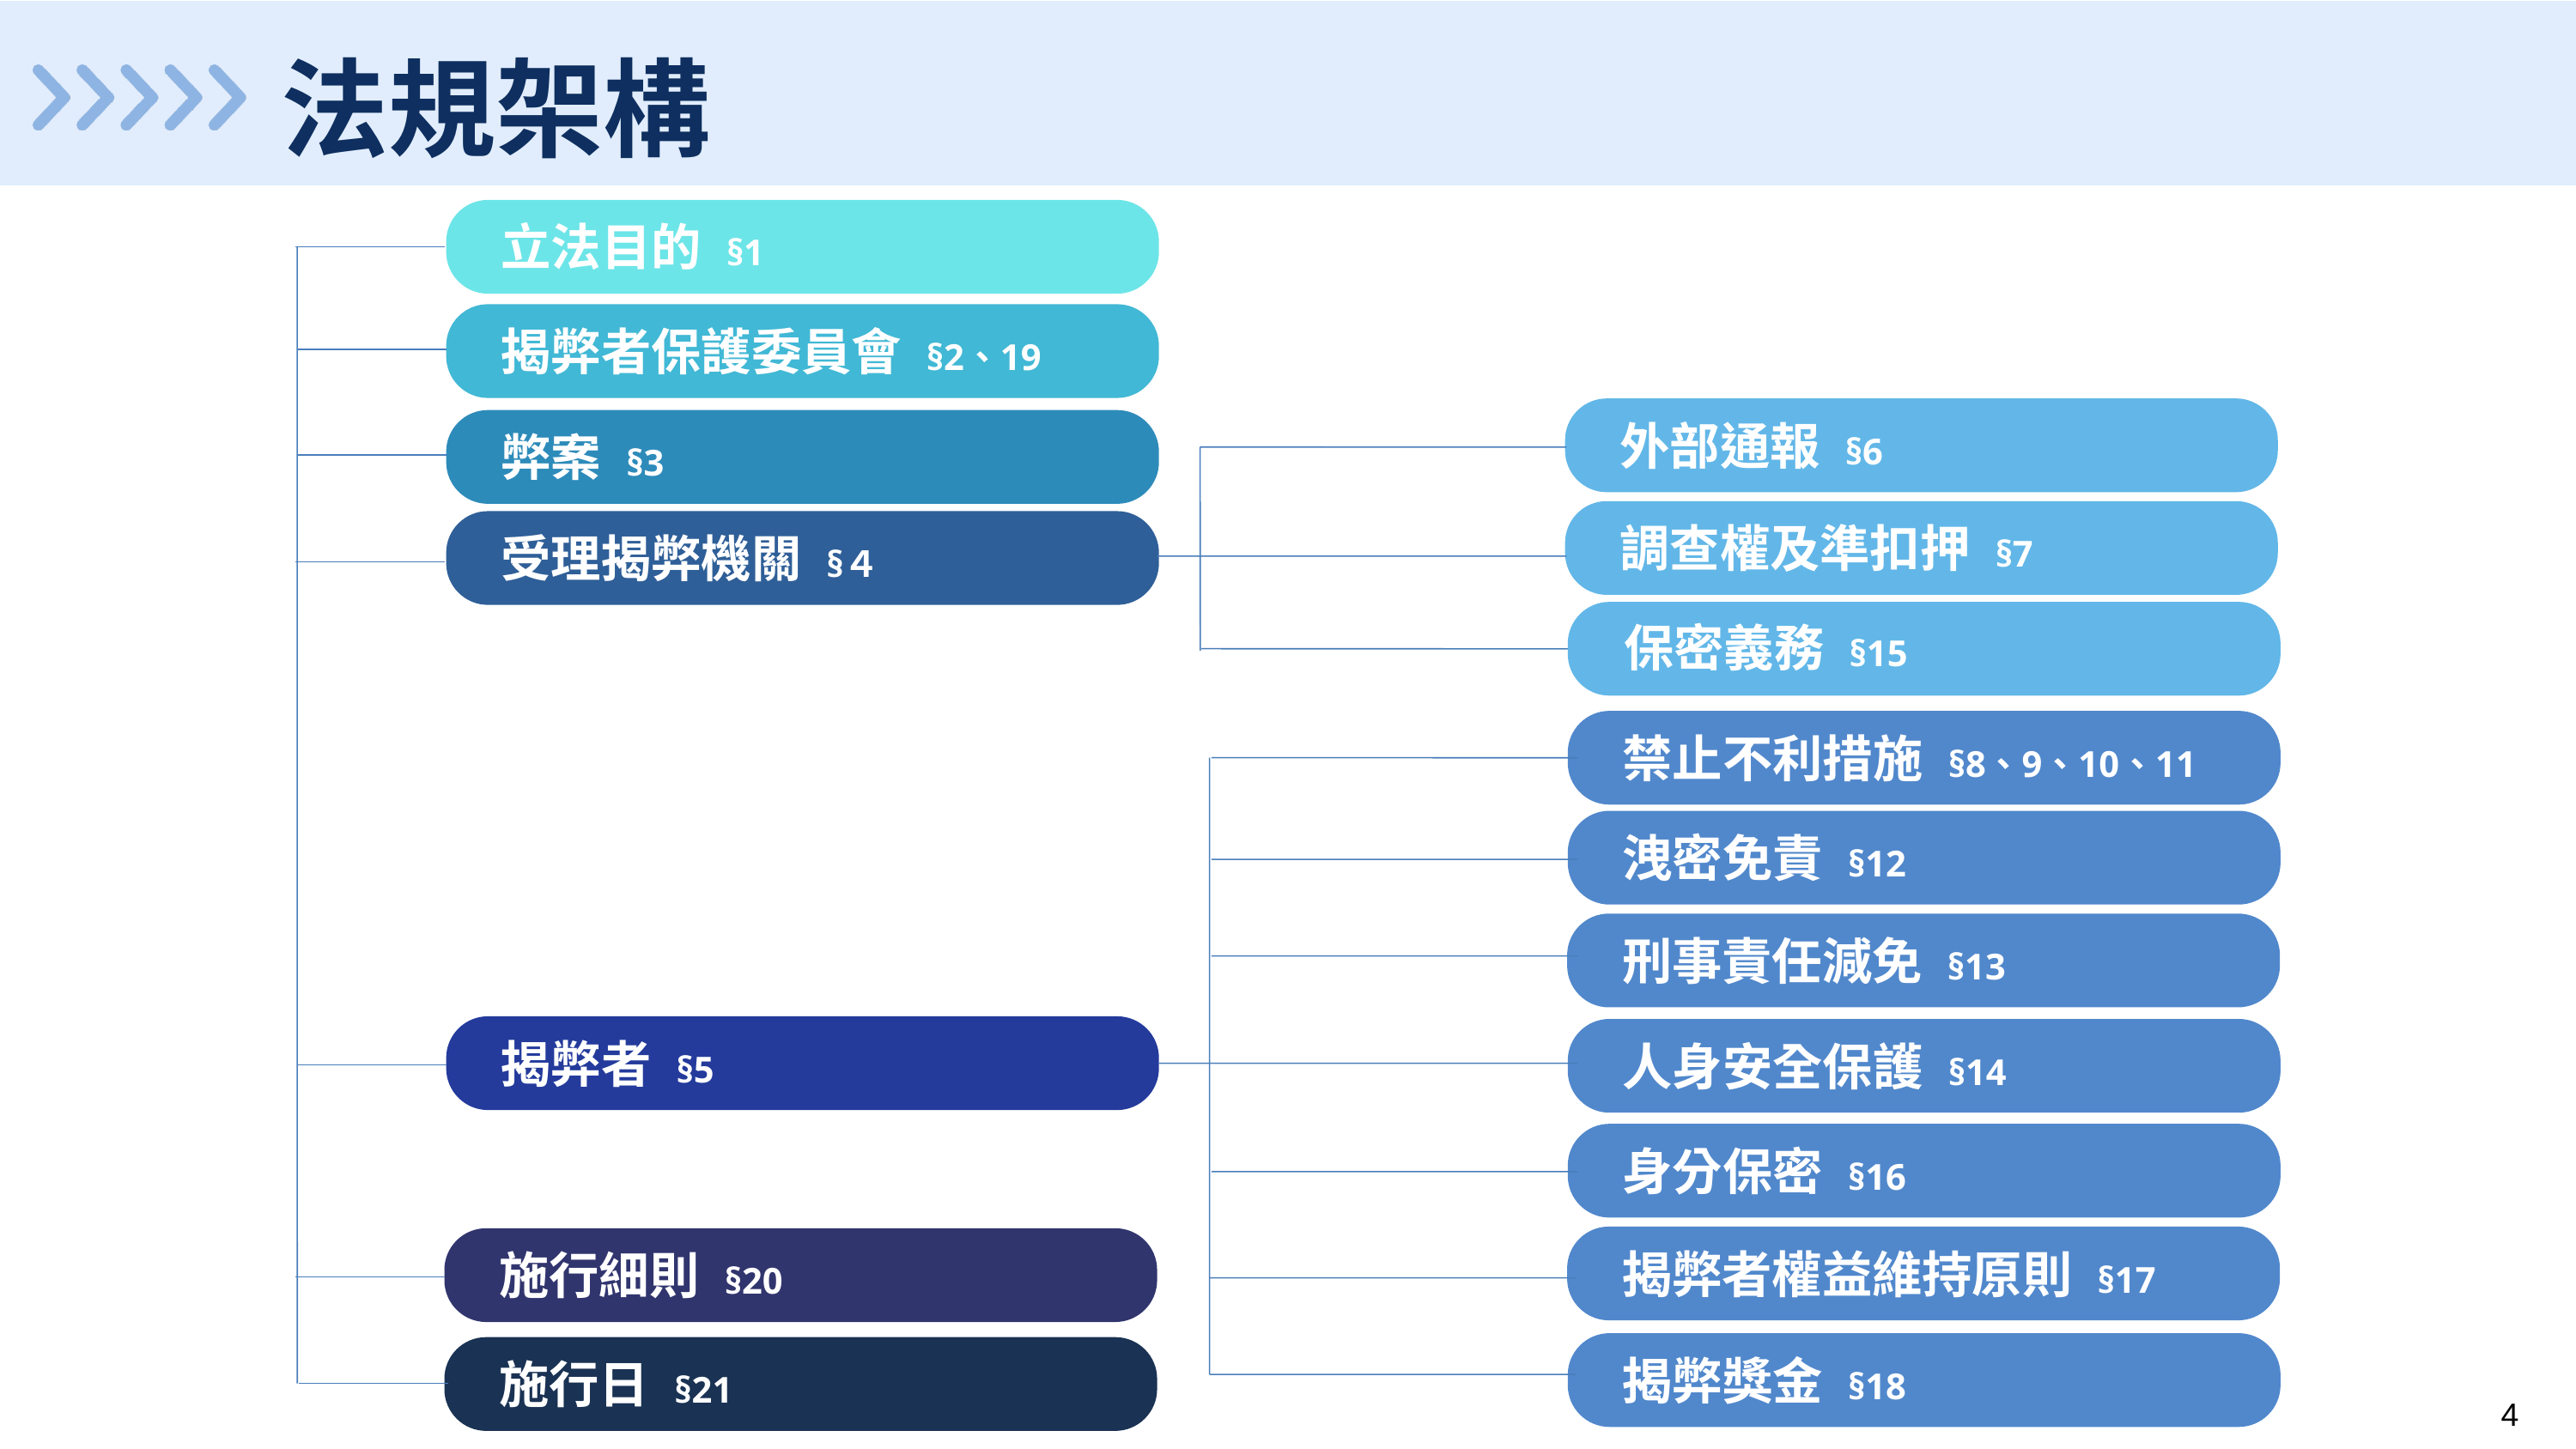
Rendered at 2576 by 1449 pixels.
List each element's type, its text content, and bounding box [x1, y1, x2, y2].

text_box [446, 199, 1159, 294]
text_box [1567, 1124, 2281, 1218]
text_box [1567, 711, 2281, 805]
text_box [1567, 1019, 2281, 1113]
text_box 受理揭弊機關 §４ [501, 527, 1124, 588]
text_box 立法目的 §1 [501, 215, 1124, 276]
text_box [0, 1, 2576, 185]
text_box 揭弊者保護委員會 §2、19 [501, 320, 1124, 381]
text_box 揭弊者權益維持原則 §17 [1622, 1242, 2245, 1303]
text_box 揭弊者 §5 [501, 1032, 1124, 1093]
text_box [1567, 602, 2281, 696]
text_box [1567, 913, 2281, 1008]
text_box 禁止不利措施 §8、9、10、11 [1622, 726, 2245, 787]
text_box 保密義務 §15 [1624, 616, 2247, 677]
text_box 調查權及準扣押 §7 [1619, 517, 2243, 578]
text_box 身分保密 §16 [1622, 1139, 2245, 1201]
text_box 人身安全保護 §14 [1622, 1034, 2245, 1095]
text_box [444, 1228, 1157, 1323]
text_box 揭弊獎金 §18 [1622, 1349, 2245, 1410]
text_box 外部通報 §6 [1619, 414, 2243, 475]
text_box [1567, 810, 2281, 905]
text_box 施行細則 §20 [499, 1244, 1122, 1305]
text_box 刑事責任減免 §13 [1622, 930, 2245, 991]
text_box 施行日 §21 [499, 1353, 1122, 1414]
text_box [446, 409, 1159, 504]
text_box 弊案 §3 [501, 426, 1124, 487]
text_box [1564, 500, 2278, 595]
text_box [1567, 1226, 2281, 1321]
text_box [446, 511, 1159, 605]
text_box [446, 1016, 1159, 1111]
text_box [446, 304, 1159, 398]
text_box [1564, 398, 2278, 493]
text_box 洩密免責 §12 [1622, 827, 2245, 888]
text_box <編號> [2488, 1387, 2576, 1440]
text_box 法規架構 [281, 33, 727, 171]
text_box [1567, 1333, 2281, 1428]
text_box [444, 1337, 1157, 1431]
